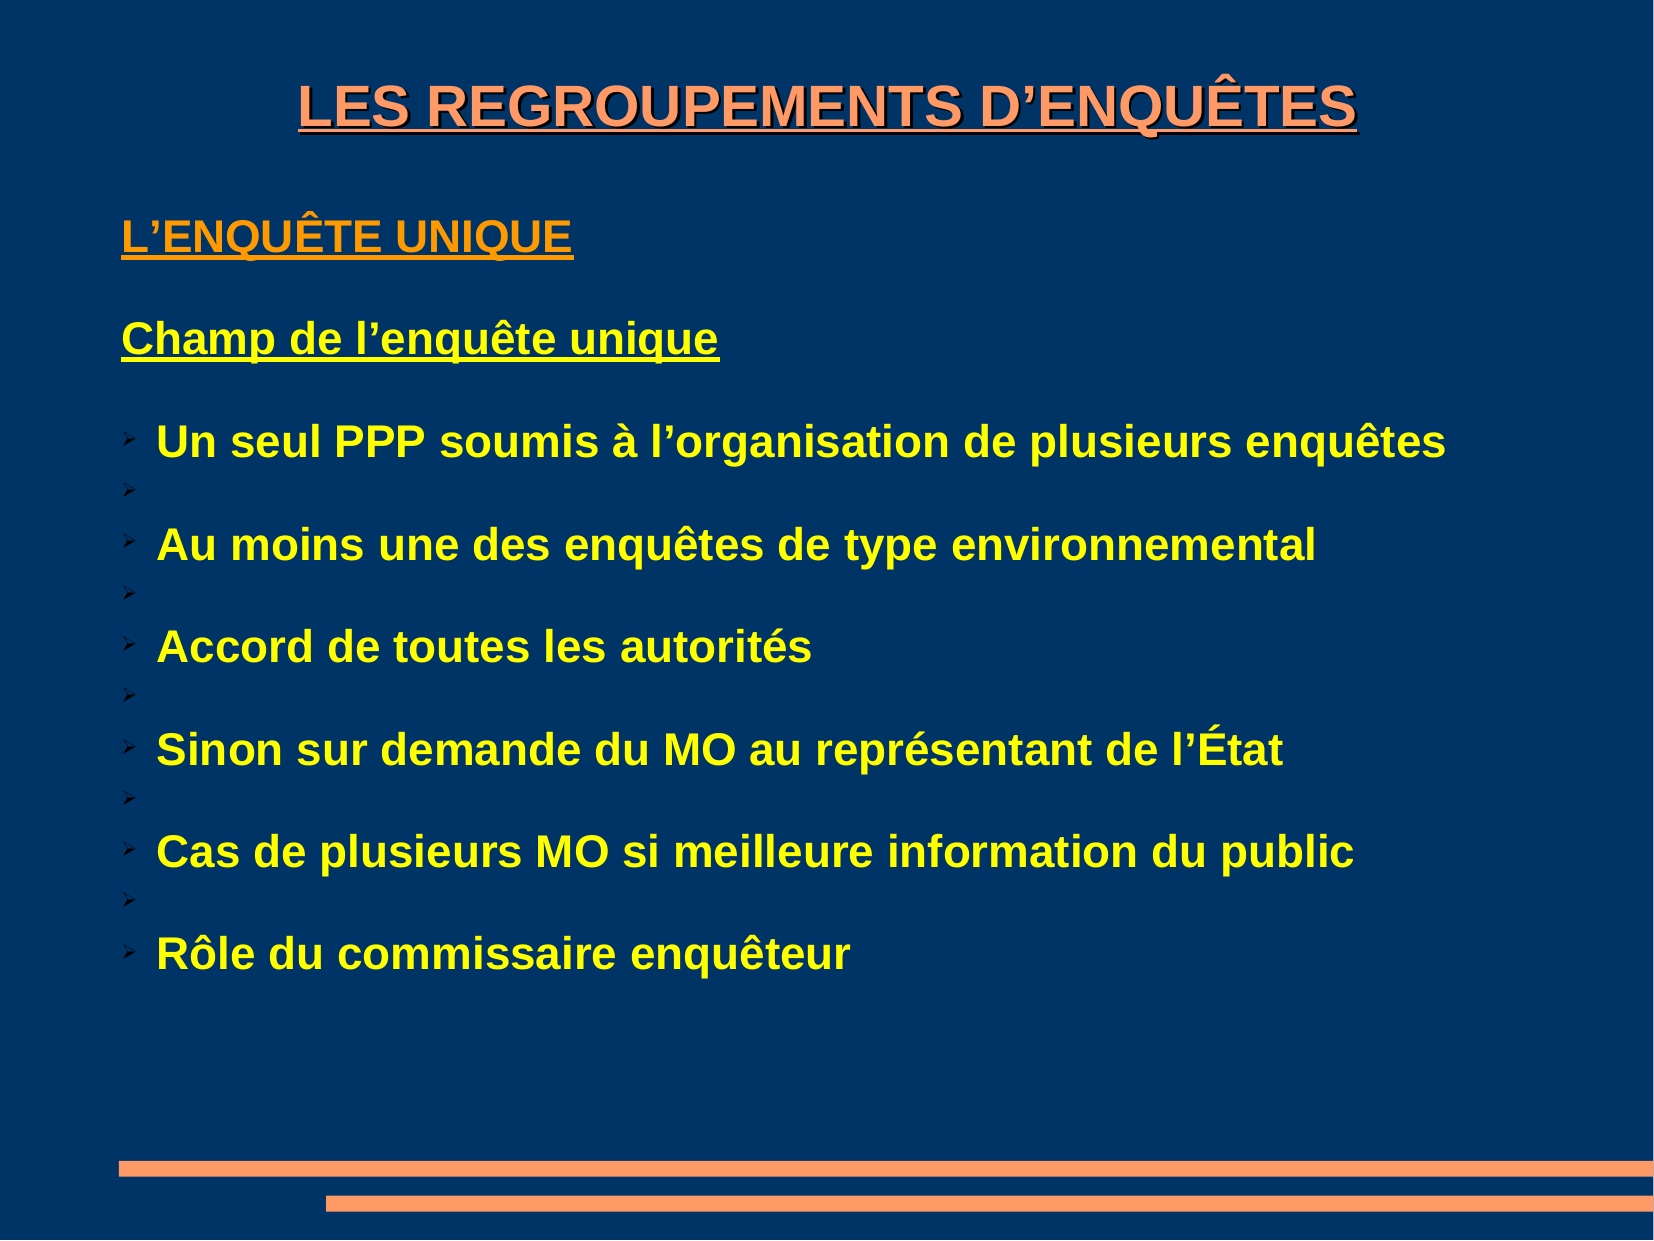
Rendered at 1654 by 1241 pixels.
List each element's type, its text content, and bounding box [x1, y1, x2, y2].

title LES REGROUPEMENTS D’ENQUÊTES [121, 46, 1534, 166]
subtitle L’ENQUÊTE UNIQUE Champ de l’enquête unique Un seul PPP soumis à l’organisation de plusieurs enquêtes Au moins une des enquêtes de type environnemental Accord de toutes les autorités Sinon sur demande du MO au représentant de l’État Cas de plusieurs MO si meilleure information du public Rôle du commissaire enquêteur [121, 210, 1561, 1134]
